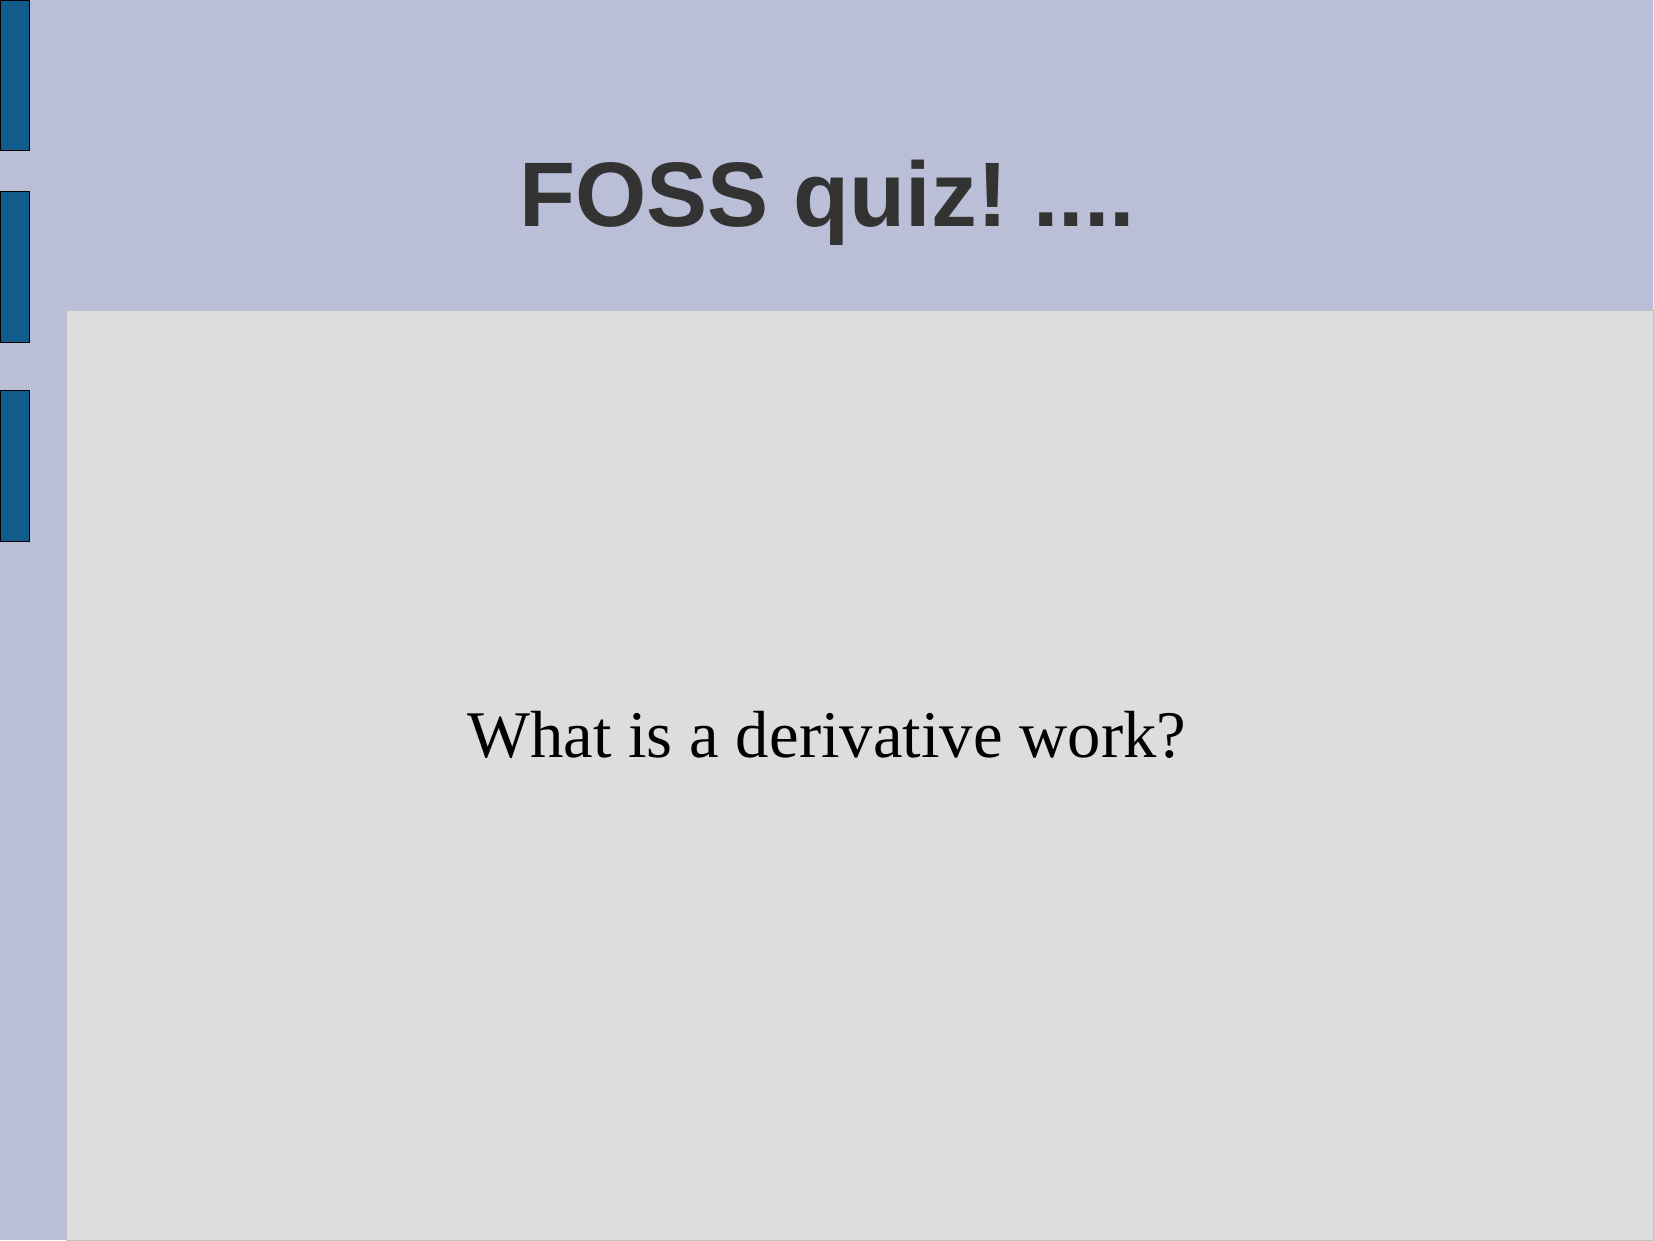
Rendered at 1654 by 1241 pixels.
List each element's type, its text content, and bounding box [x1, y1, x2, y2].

title FOSS quiz! .... [121, 98, 1534, 291]
subtitle What is a derivative work? [121, 352, 1534, 1119]
